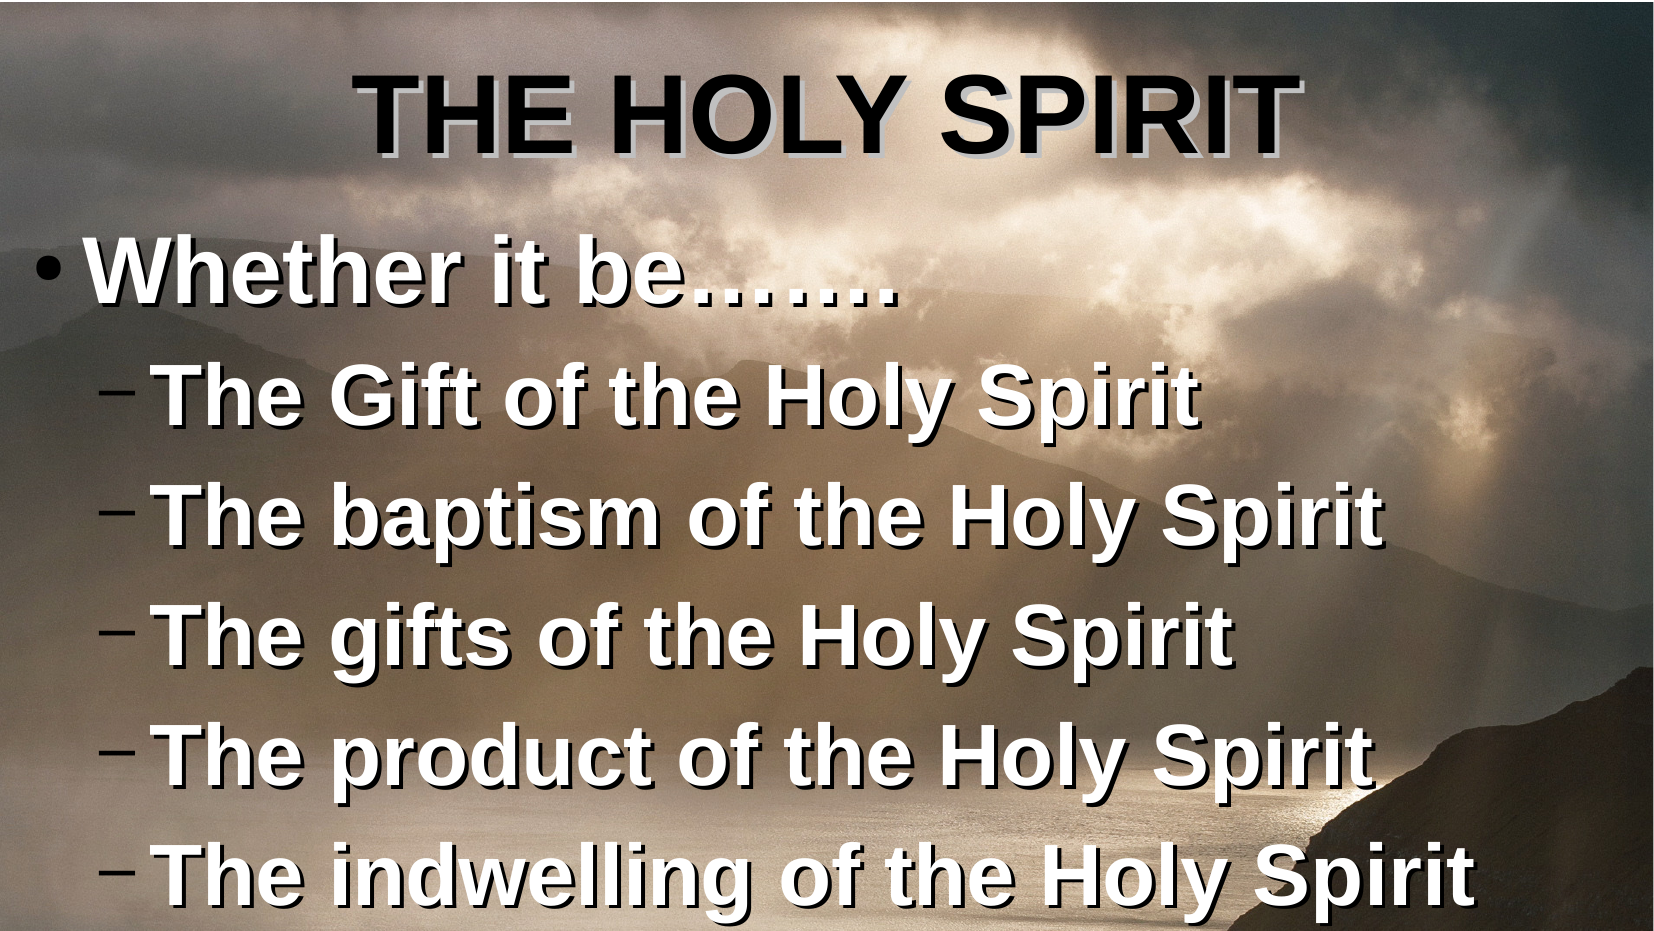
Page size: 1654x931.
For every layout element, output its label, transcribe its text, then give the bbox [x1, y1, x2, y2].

list Whether it be……. The Gift of the Holy Spirit The baptism of the Holy Spirit The gifts of the Holy Spirit The product of the Holy Spirit The indwelling of the Holy Spirit [15, 217, 1651, 931]
title THE HOLY SPIRIT [82, 37, 1571, 193]
picture [0, 2, 1654, 931]
